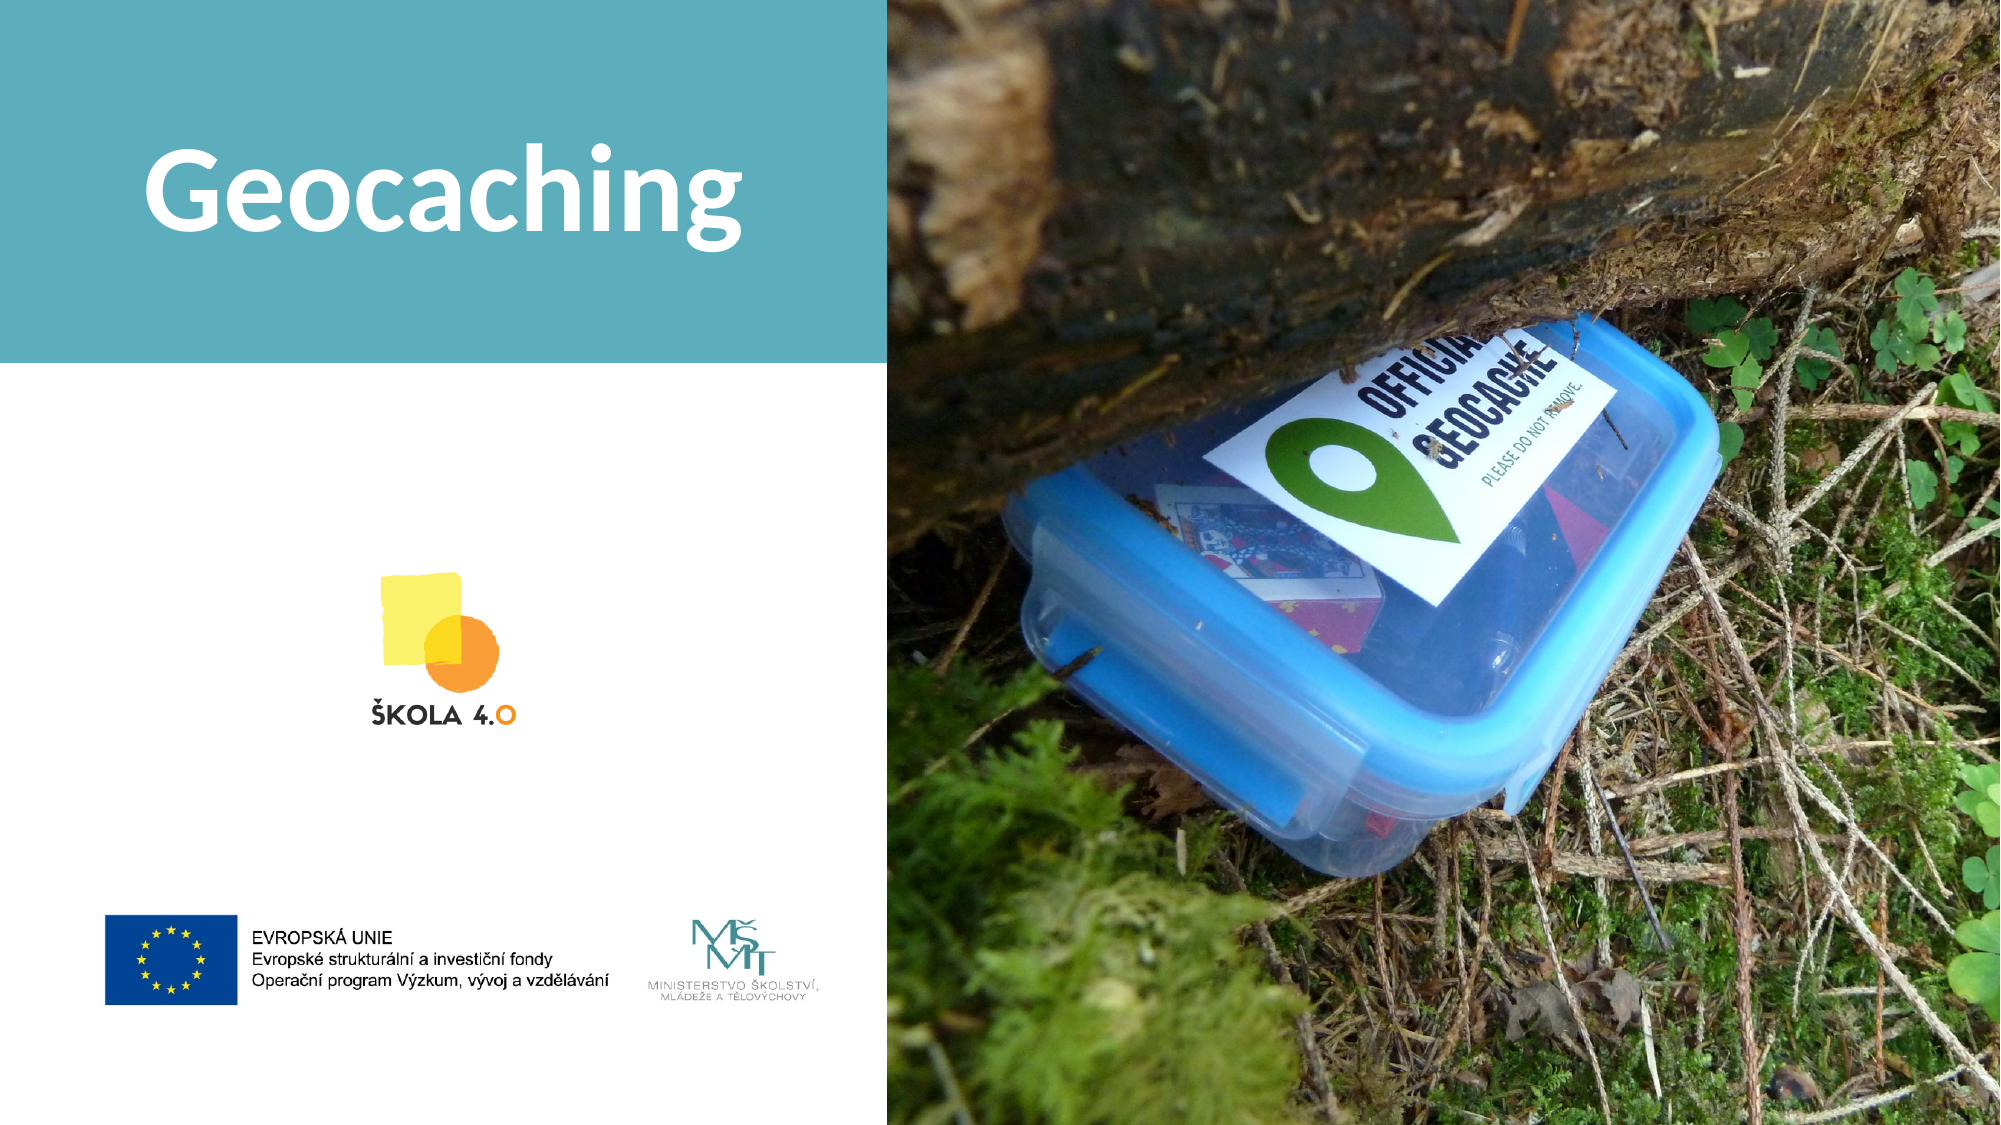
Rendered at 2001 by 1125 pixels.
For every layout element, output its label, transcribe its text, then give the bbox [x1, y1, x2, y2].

text_box Geocaching [0, 0, 887, 363]
picture [60, 870, 862, 1049]
picture [887, 0, 2000, 1125]
picture [329, 535, 559, 762]
